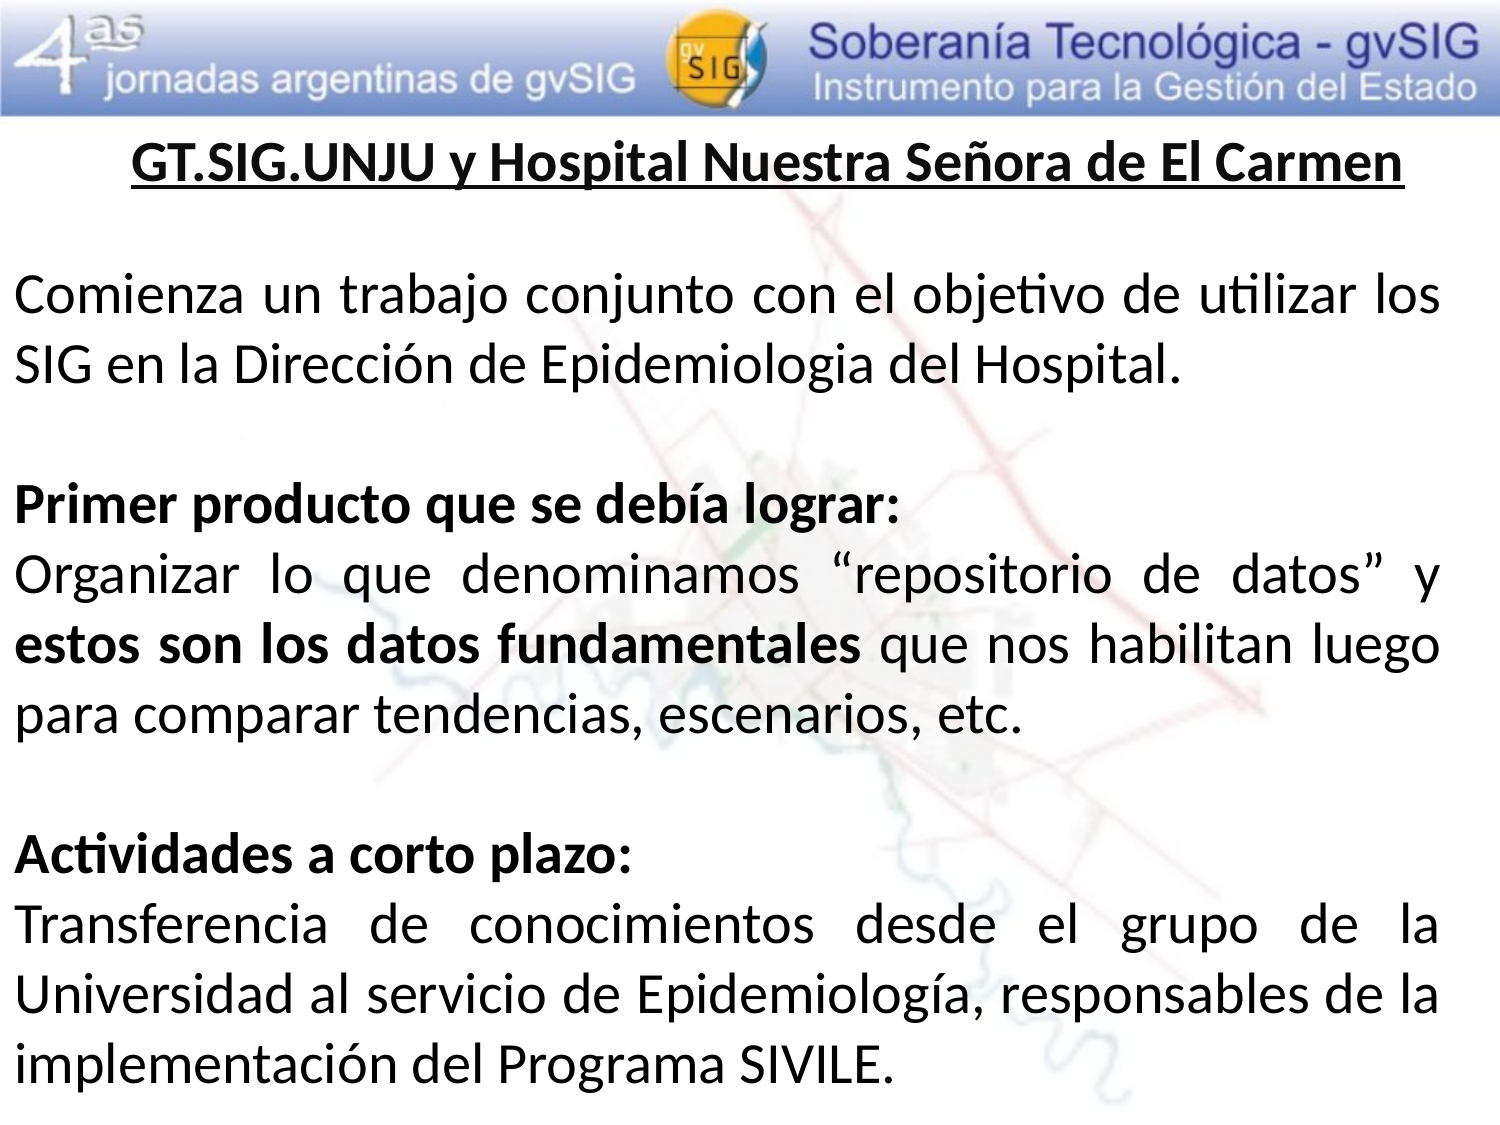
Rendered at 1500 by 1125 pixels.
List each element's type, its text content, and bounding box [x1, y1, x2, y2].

text_box GT.SIG.UNJU y Hospital Nuestra Señora de El Carmen [64, 115, 1471, 197]
text_box Comienza un trabajo conjunto con el objetivo de utilizar los SIG en la Dirección de Epidemiologia del Hospital. Primer producto que se debía lograr: Organizar lo que denominamos “repositorio de datos” y estos son los datos fundamentales que nos habilitan luego para comparar tendencias, escenarios, etc. Actividades a corto plazo: Transferencia de conocimientos desde el grupo de la Universidad al servicio de Epidemiología, responsables de la implementación del Programa SIVILE. [0, 248, 1470, 1102]
